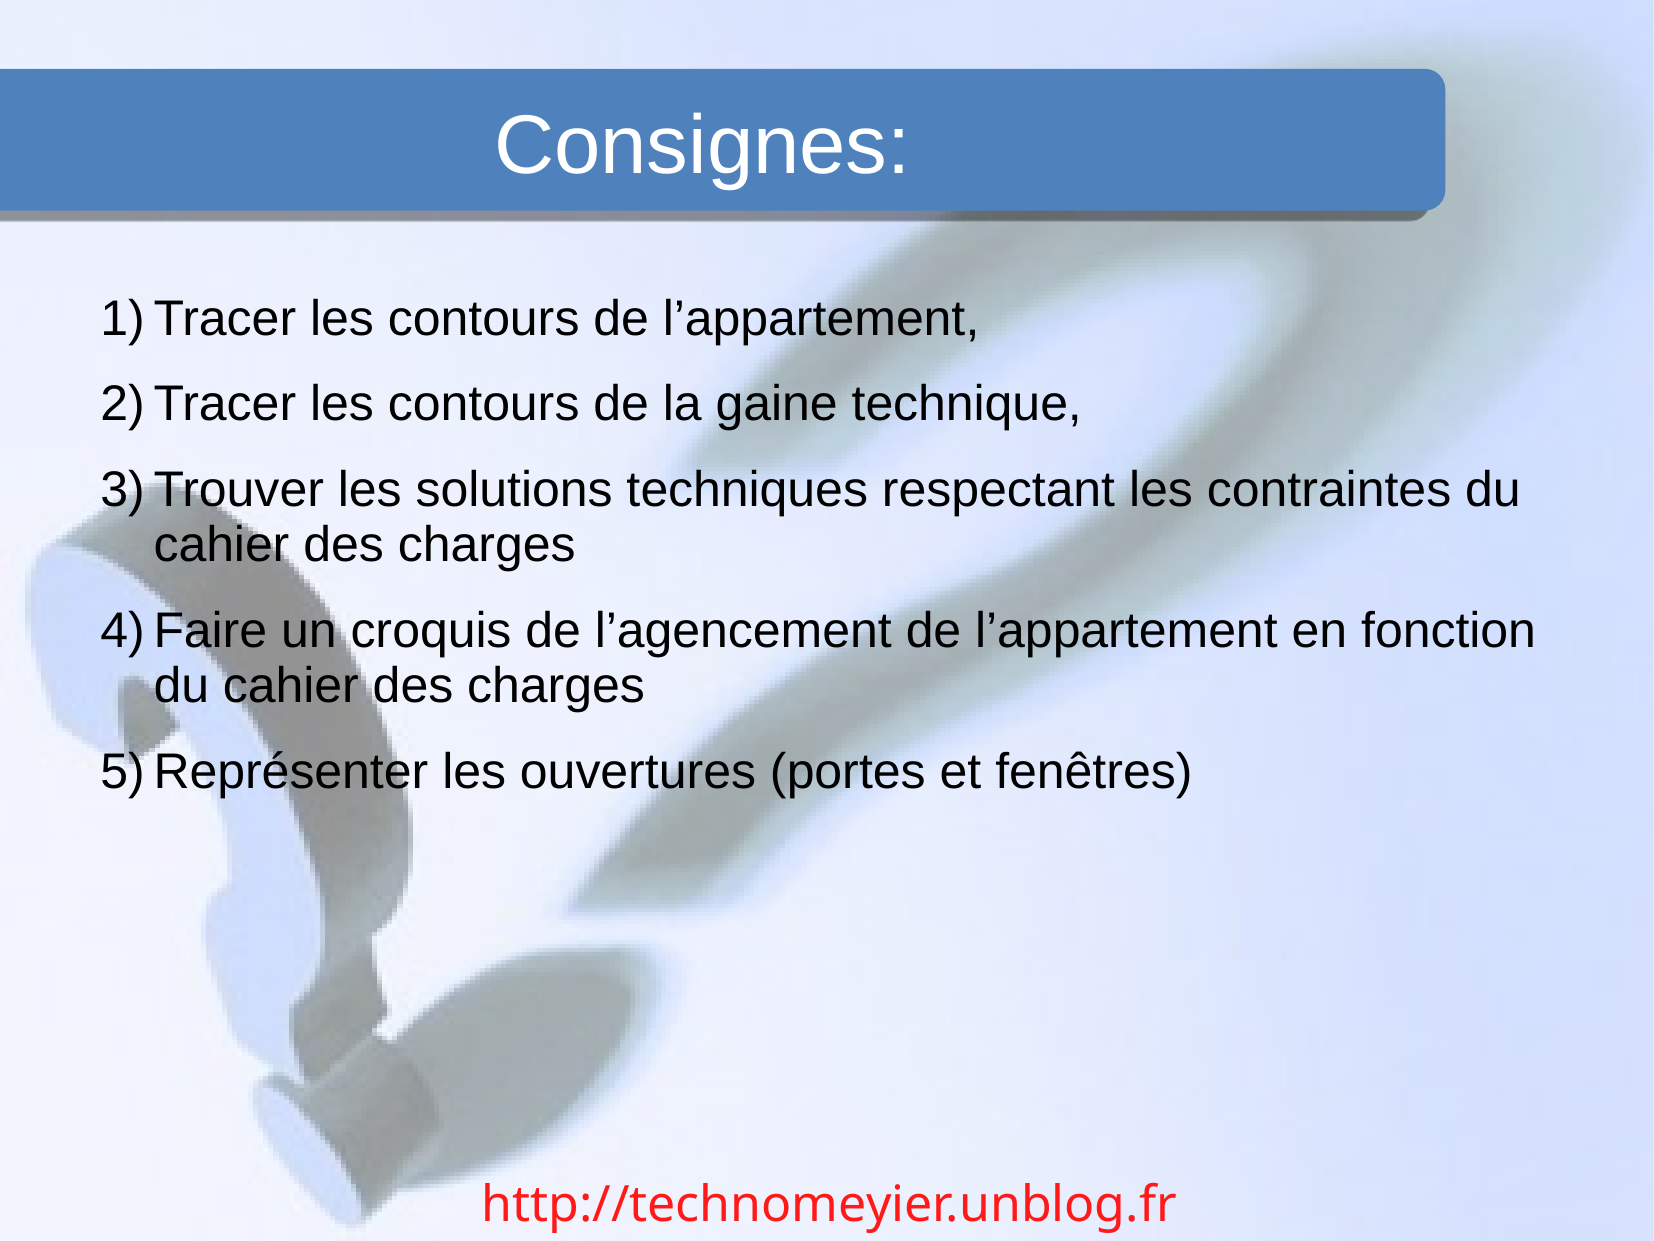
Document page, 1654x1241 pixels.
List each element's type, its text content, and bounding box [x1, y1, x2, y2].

picture [0, 0, 1654, 1241]
text_box Consignes: [0, 68, 1446, 211]
text_box http://technomeyier.unblog.fr [2, 1164, 1654, 1240]
list Tracer les contours de l’appartement, Tracer les contours de la gaine technique, Trouver les solutions techniques respectant les contraintes du cahier des charges Faire un croquis de l’agencement de l’appartement en fonction du cahier des charges Représenter les ouvertures (portes et fenêtres) [82, 290, 1571, 1010]
